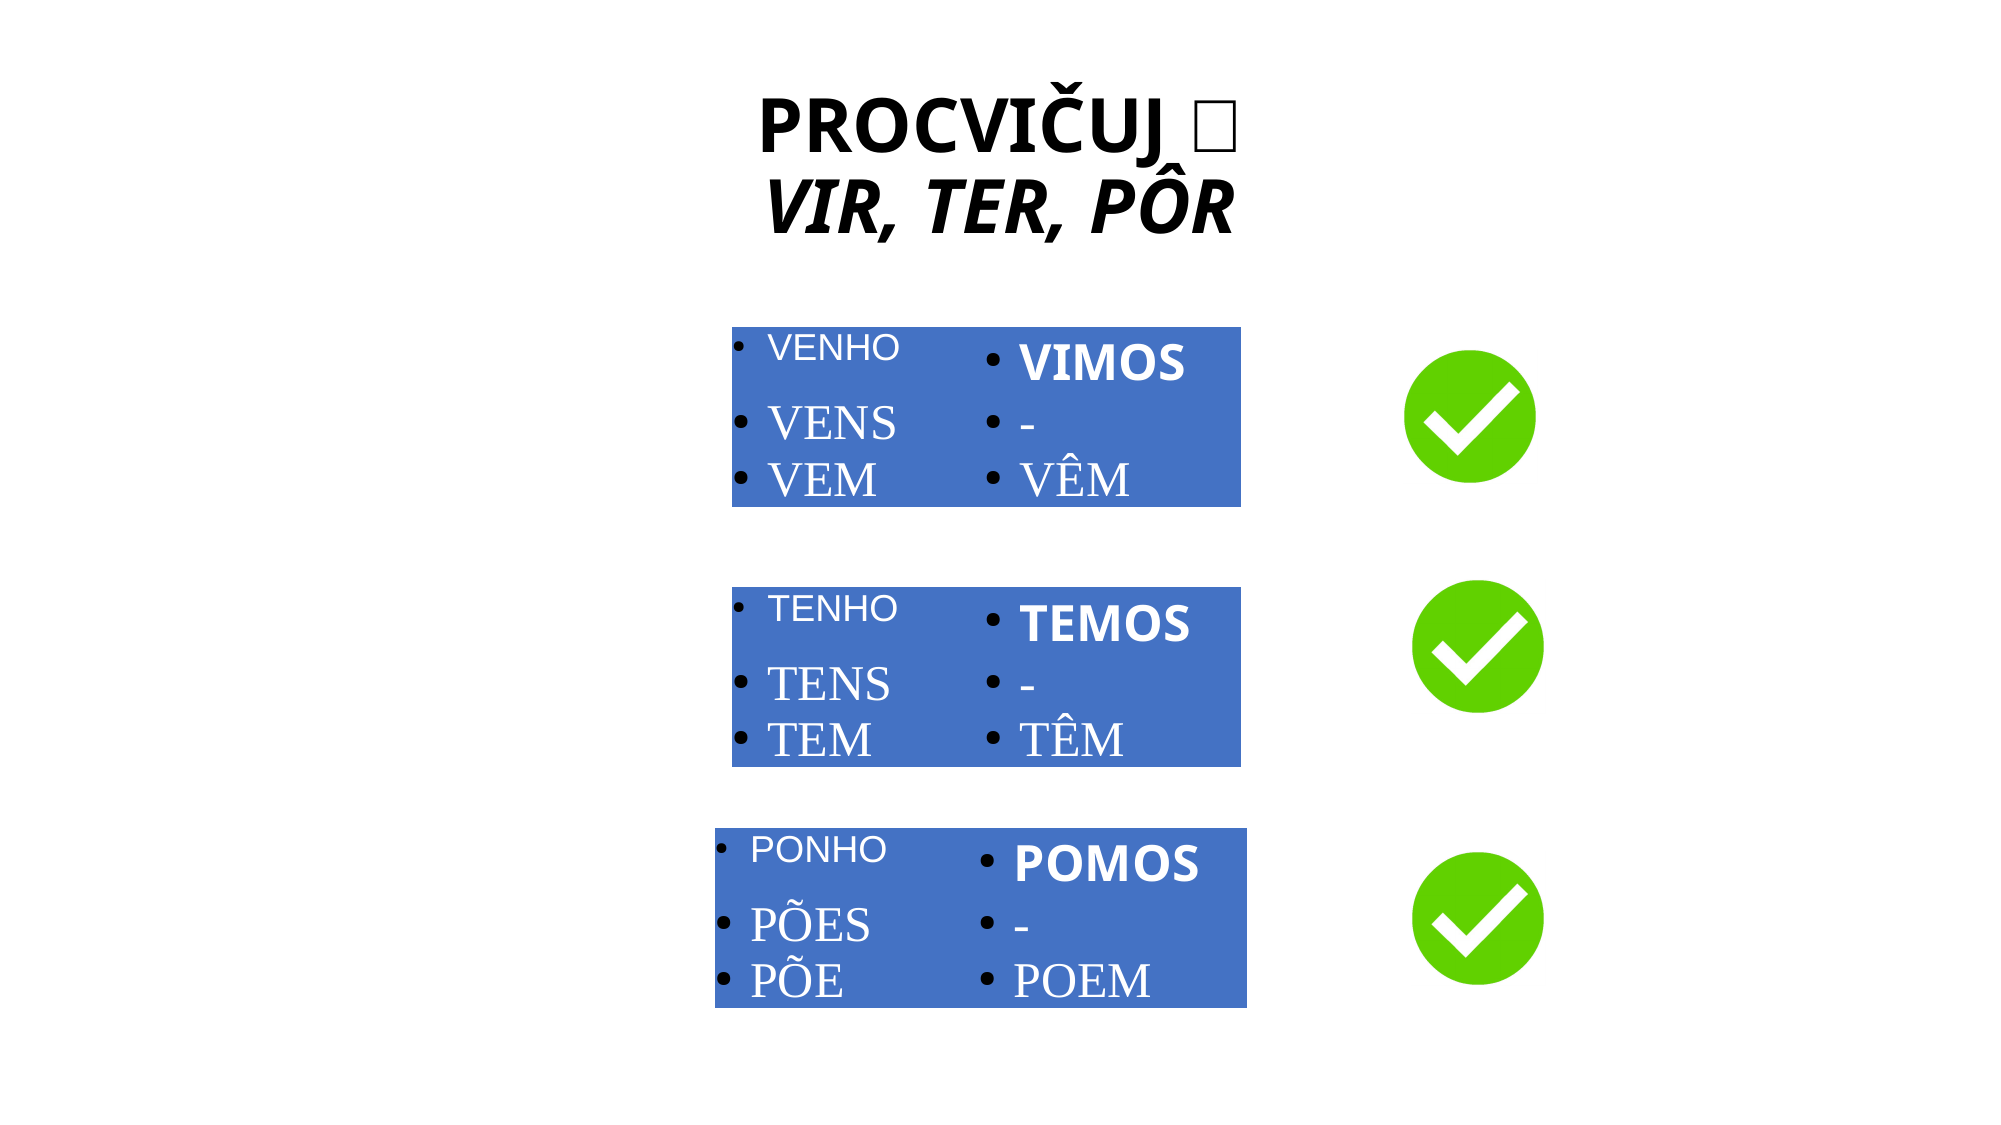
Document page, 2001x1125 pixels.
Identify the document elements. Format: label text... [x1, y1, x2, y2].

table_cell VÊM [984, 452, 1241, 507]
table_header POMOS [978, 828, 1247, 897]
table_cell TENS [732, 656, 984, 712]
table_cell TEM [732, 712, 984, 767]
picture [1411, 579, 1546, 714]
table_header PONHO [715, 828, 978, 897]
table_cell VENS [732, 395, 984, 452]
table_cell PÕES [715, 897, 978, 953]
title PROCVIČUJ  VIR, TER, PÔR [137, 59, 1863, 278]
table_header VENHO [732, 327, 984, 395]
table_cell POEM [978, 953, 1247, 1008]
picture [1411, 851, 1546, 986]
picture [1403, 349, 1538, 485]
table_cell - [984, 656, 1241, 712]
table_cell PÕE [715, 953, 978, 1008]
table_header TENHO [732, 587, 984, 656]
table_cell - [978, 897, 1247, 953]
table_cell VEM [732, 452, 984, 507]
table_cell - [984, 395, 1241, 452]
table_header VIMOS [984, 327, 1241, 395]
table_header TEMOS [984, 587, 1241, 656]
table_cell TÊM [984, 712, 1241, 767]
